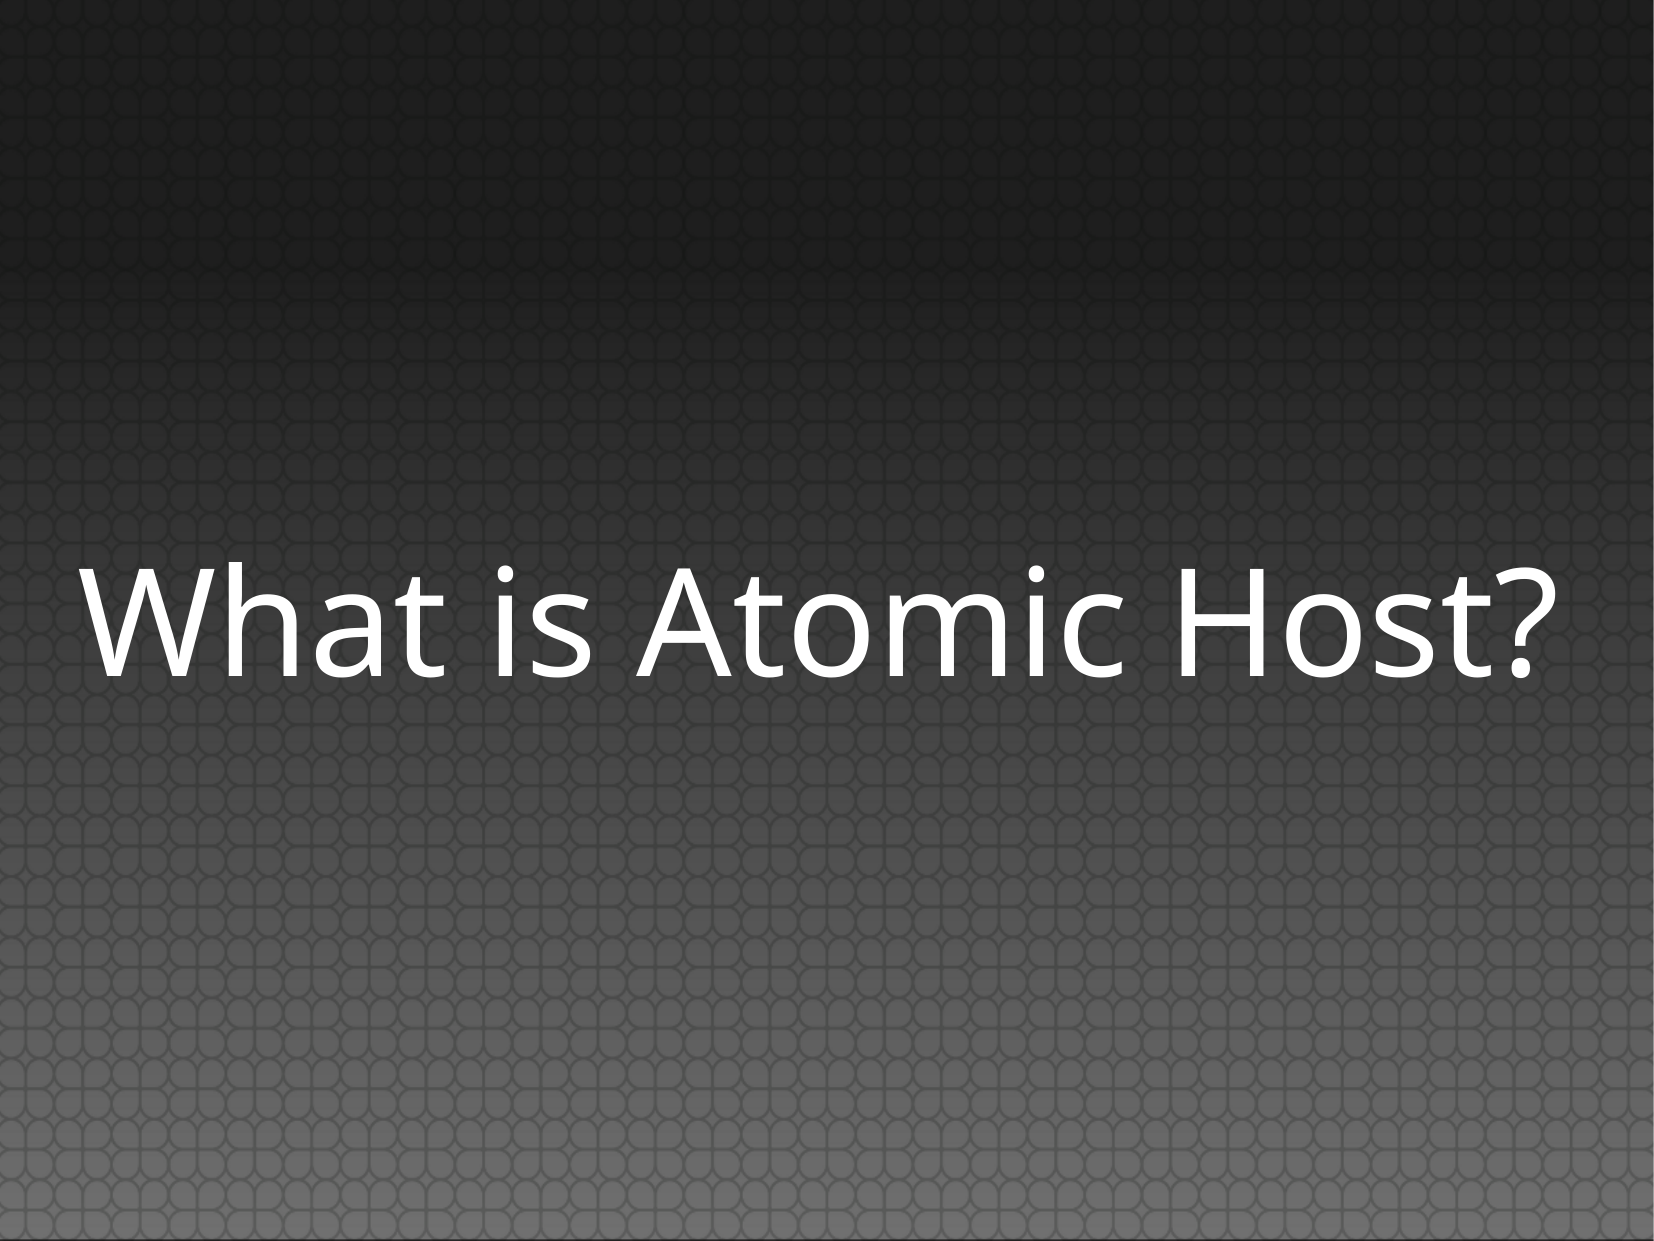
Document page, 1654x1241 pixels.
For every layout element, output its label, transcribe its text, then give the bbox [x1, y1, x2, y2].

title What is Atomic Host? [75, 444, 1564, 794]
picture [0, 0, 1654, 1241]
